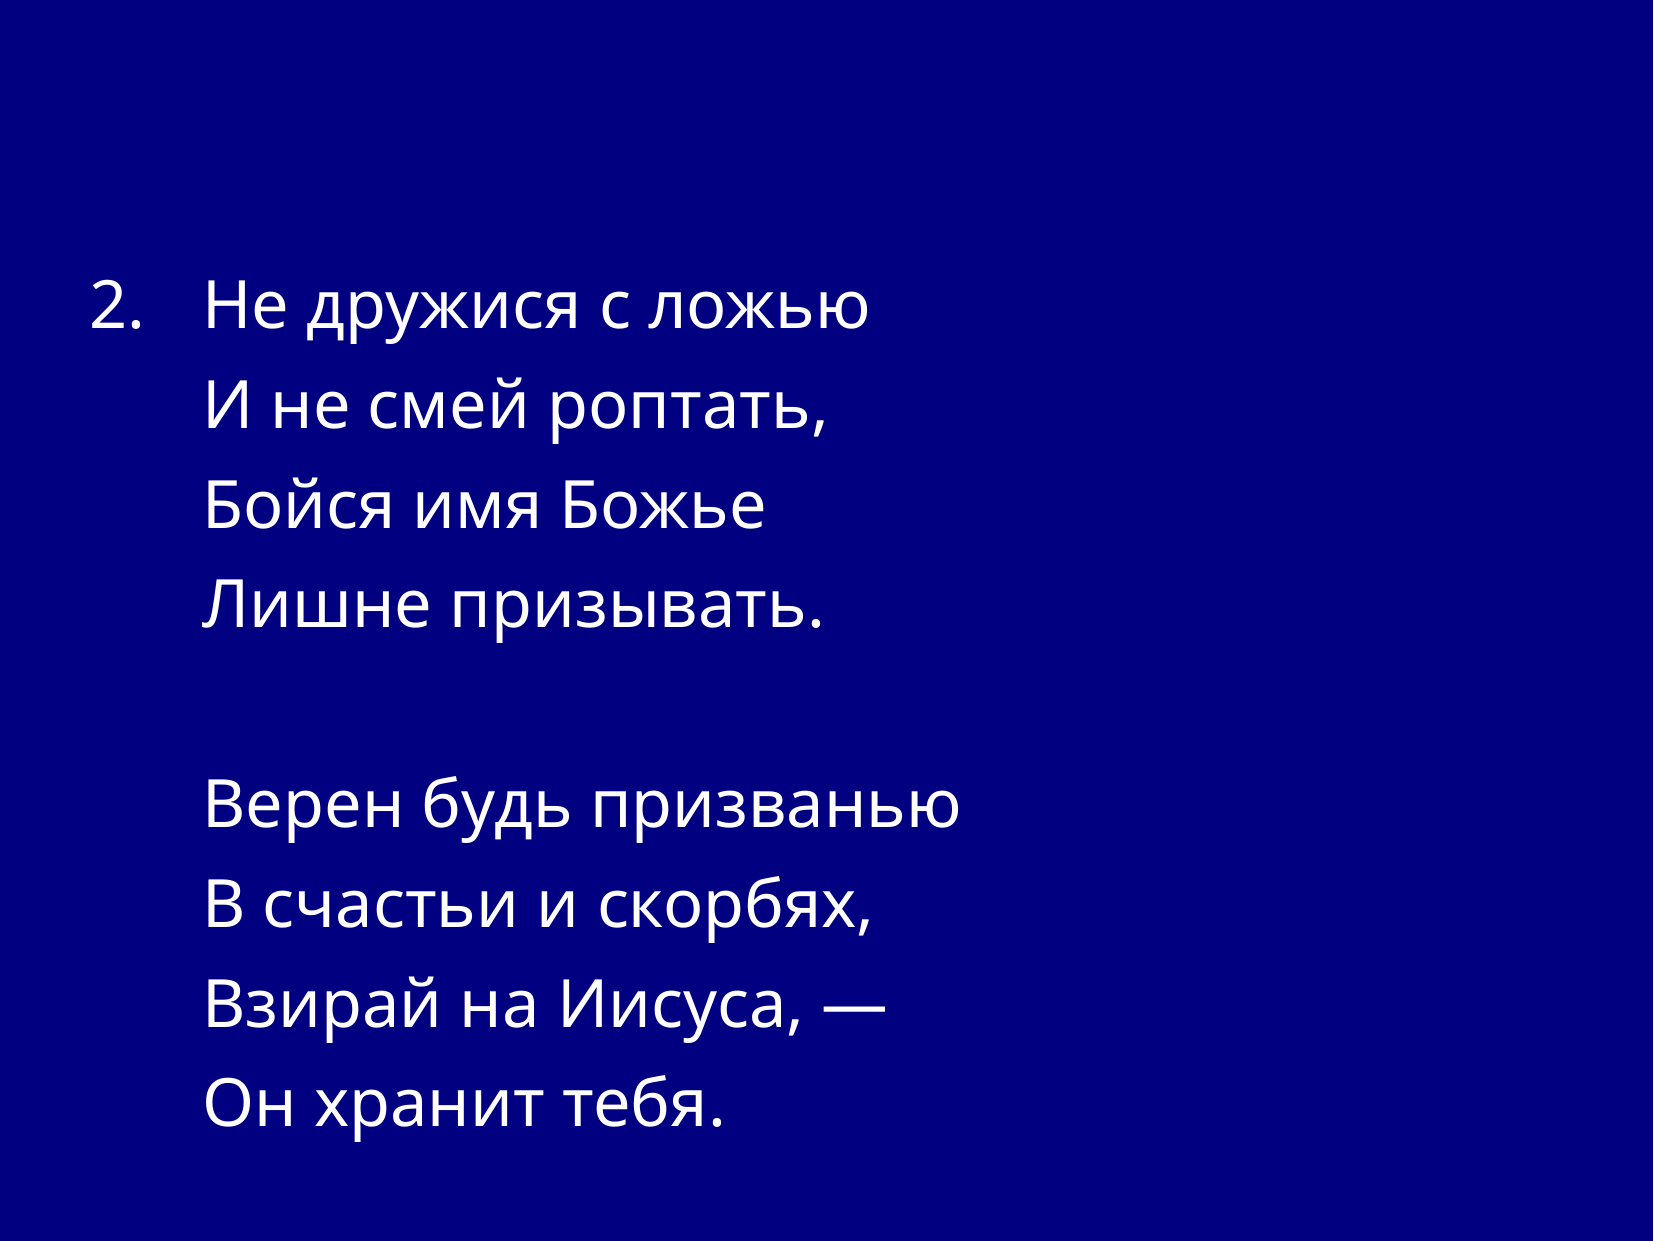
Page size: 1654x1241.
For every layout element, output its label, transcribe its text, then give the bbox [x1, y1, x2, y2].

text_box 2. Не дружися с ложью И не смей роптать, Бойся имя Божье Лишне призывать. Верен будь призванью В счастьи и скорбях, Взирай на Иисуса, — Он хранит тебя. [75, 150, 1576, 1163]
